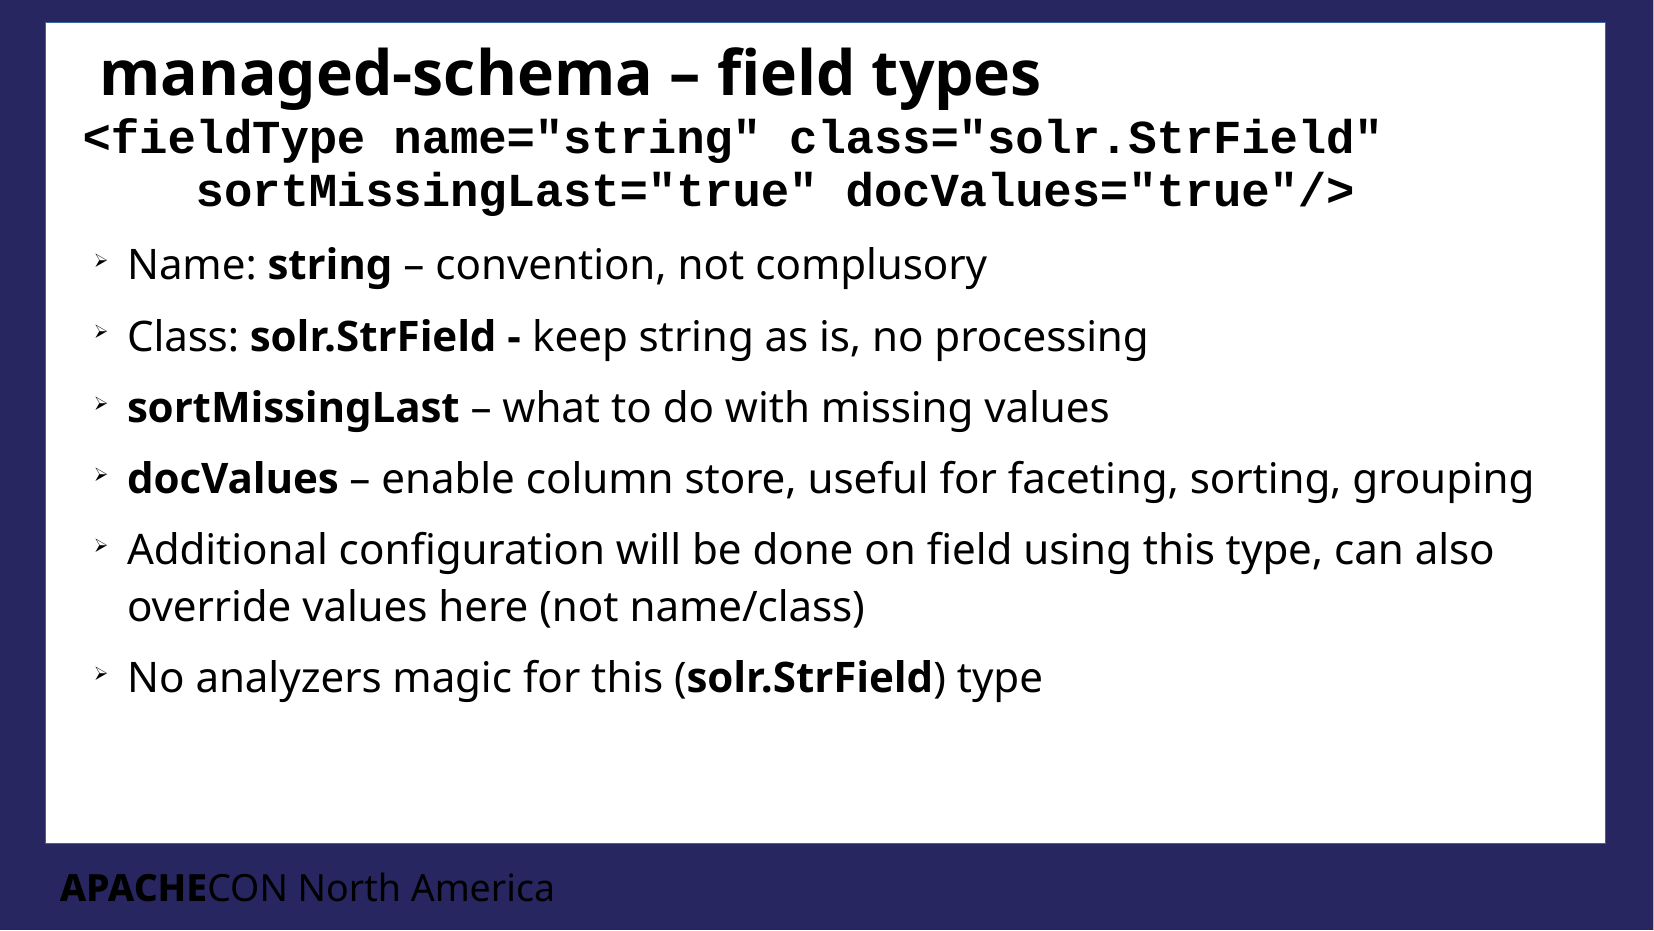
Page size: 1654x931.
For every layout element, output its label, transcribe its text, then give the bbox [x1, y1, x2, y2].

title managed-schema – field types [99, 32, 1540, 110]
list <fieldType name="string" class="solr.StrField" sortMissingLast="true" docValues="true"/> Name: string – convention, not complusory Class: solr.StrField - keep string as is, no processing sortMissingLast – what to do with missing values docValues – enable column store, useful for faceting, sorting, grouping Additional configuration will be done on field using this type, can also override values here (not name/class) No analyzers magic for this (solr.StrField) type [82, 114, 1571, 752]
